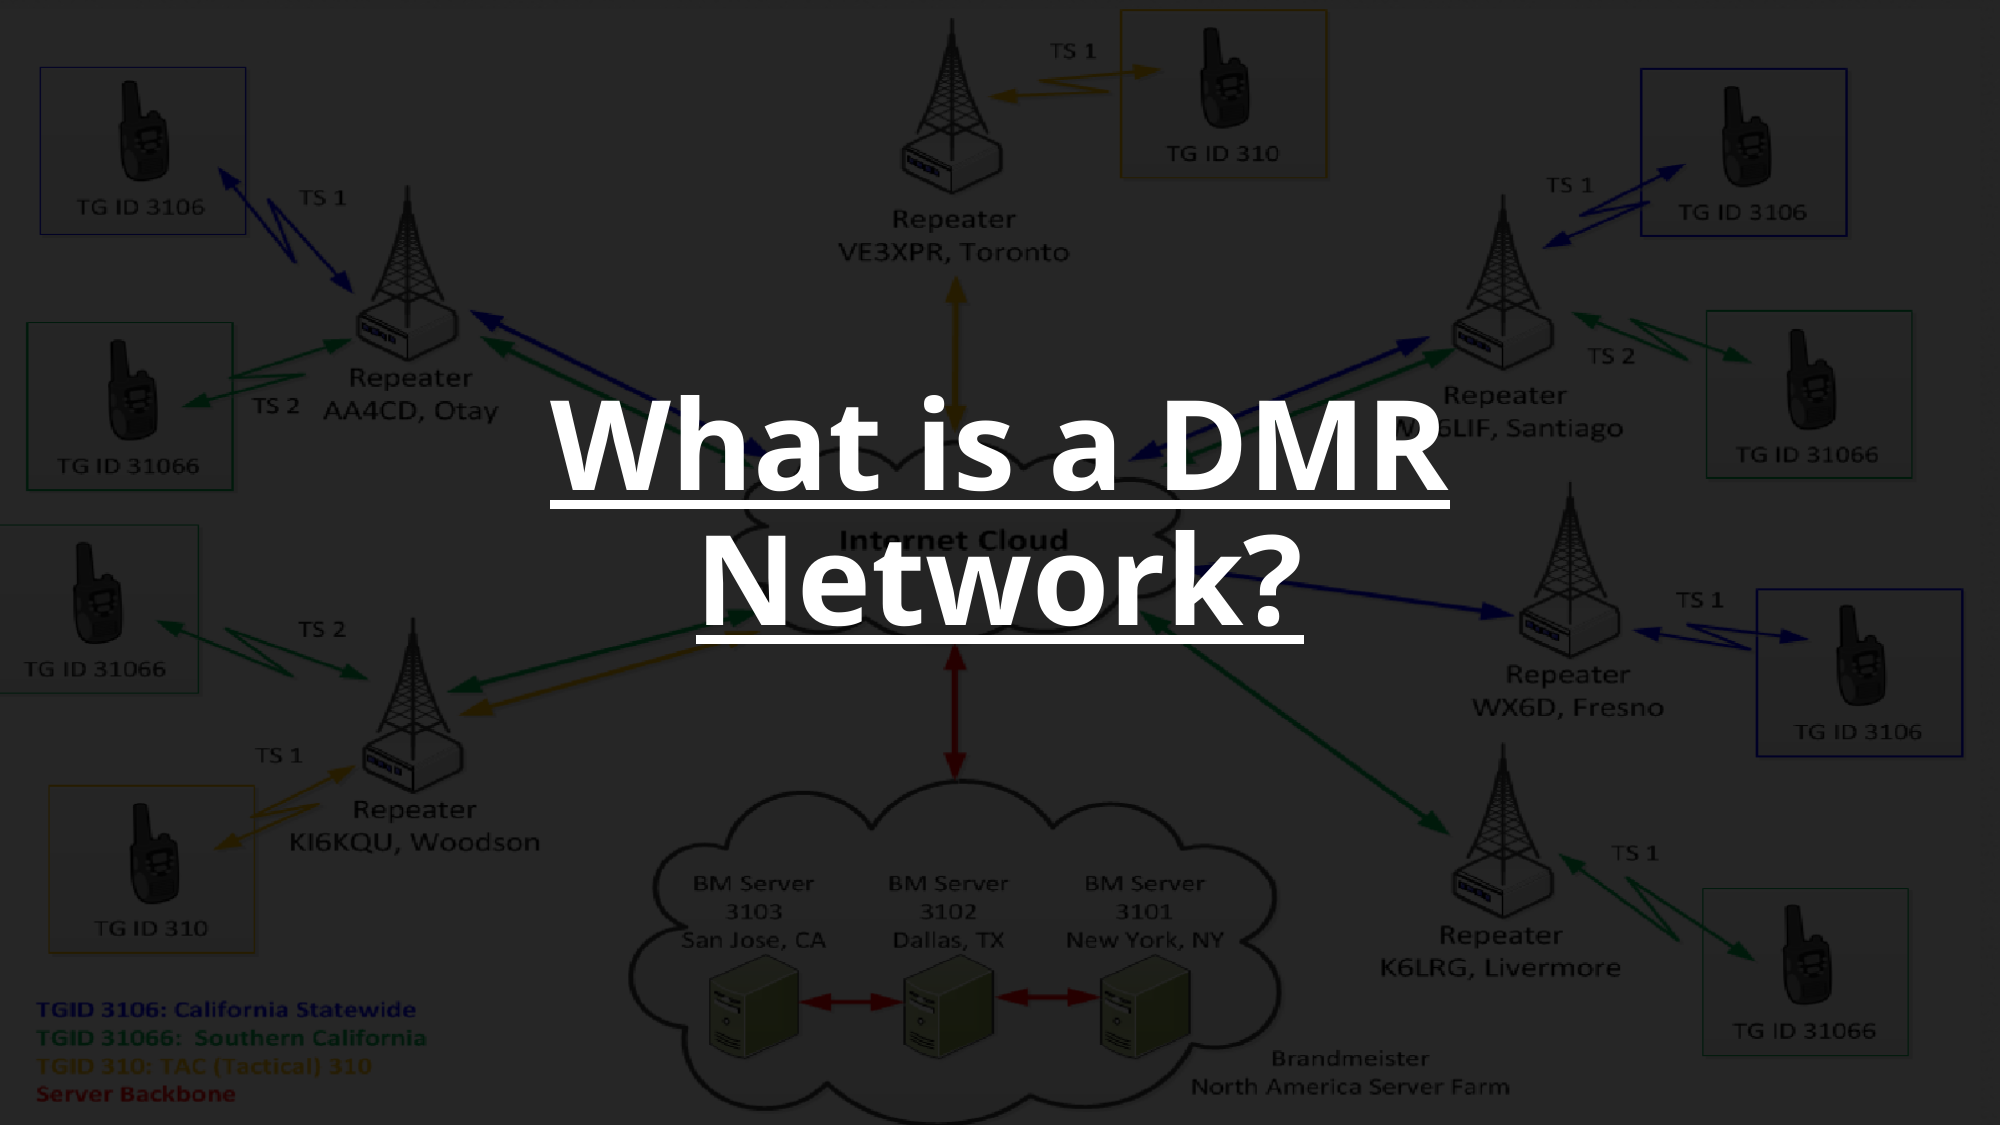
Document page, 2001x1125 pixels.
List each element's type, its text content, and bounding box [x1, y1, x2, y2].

picture [0, 0, 2000, 1125]
title What is a DMR Network? [249, 184, 1750, 660]
